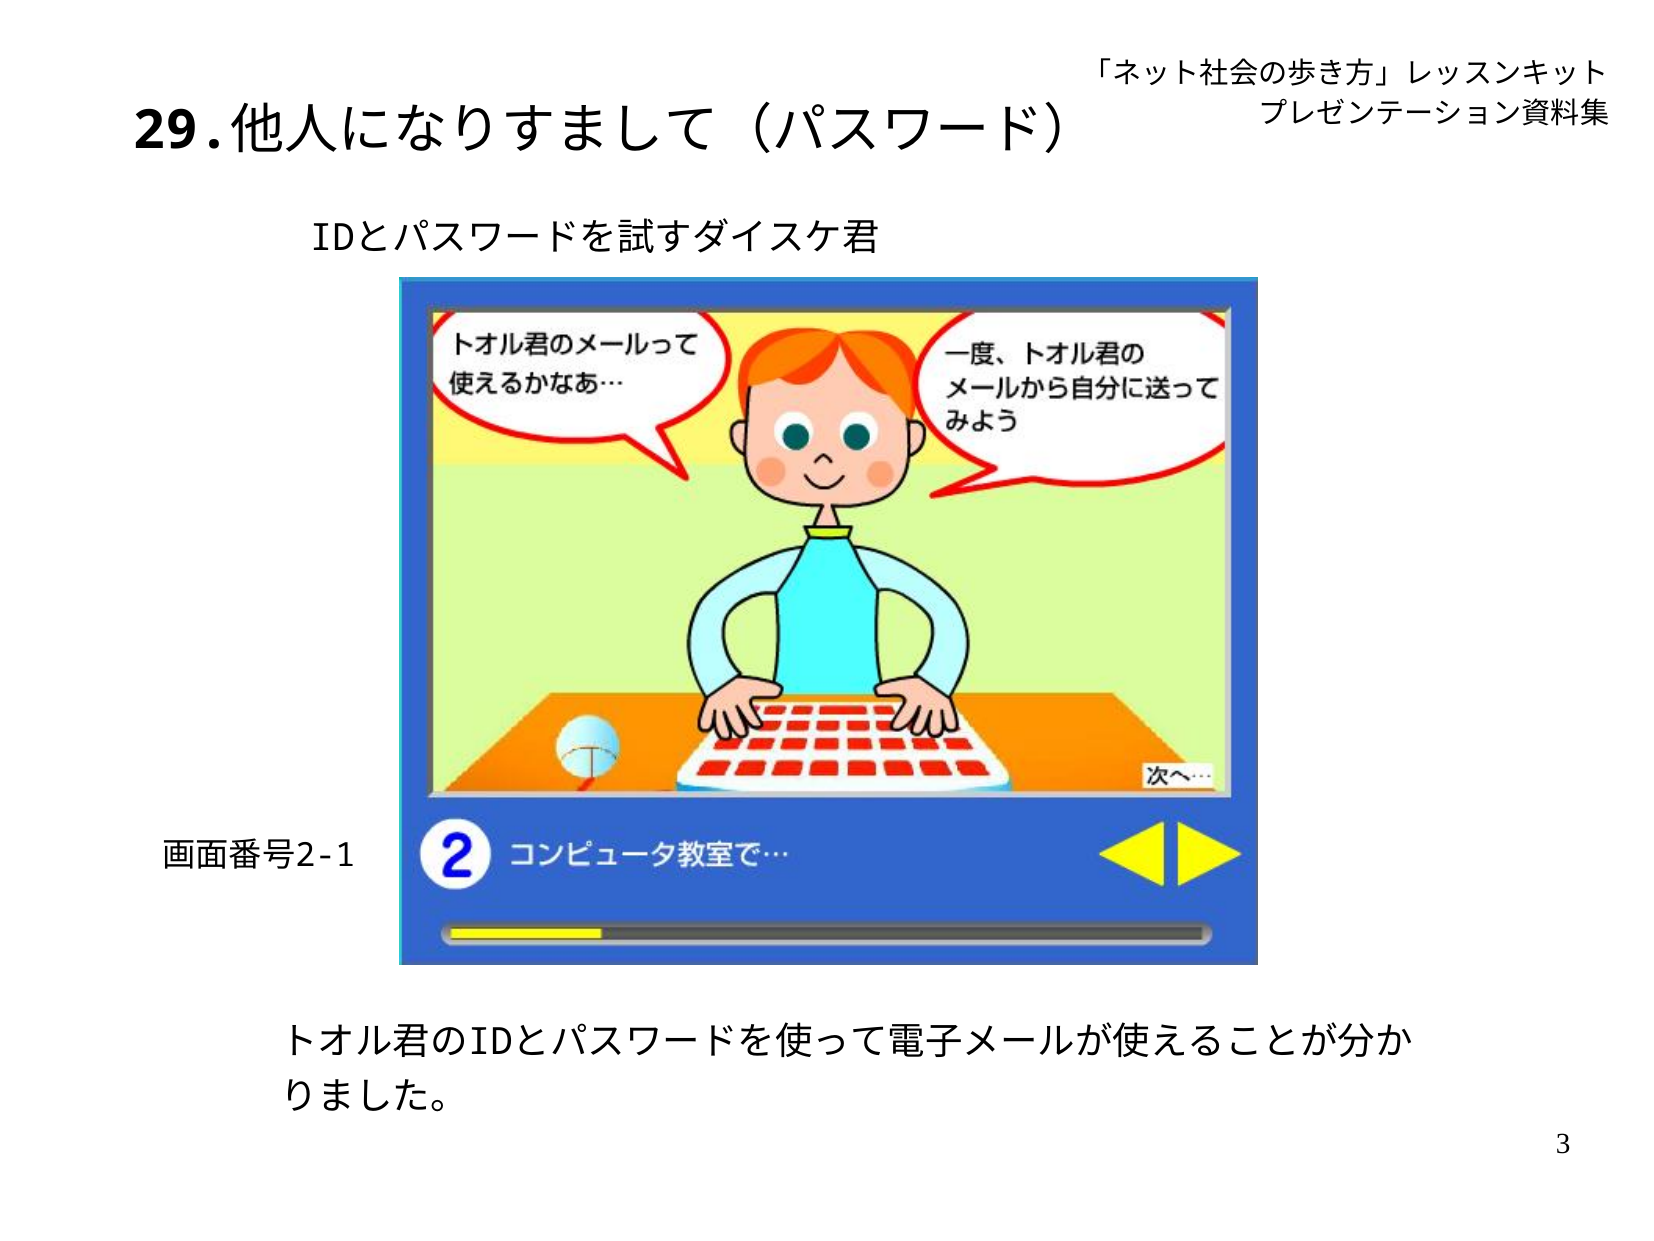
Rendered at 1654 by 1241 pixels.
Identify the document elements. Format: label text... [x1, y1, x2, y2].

text_box トオル君のIDとパスワードを使って電子メールが使えることが分かりました。 [265, 1003, 1447, 1128]
text_box 画面番号2-1 [147, 826, 384, 882]
text_box 「ネット社会の歩き方」レッスンキット プレゼンテーション資料集 [1062, 44, 1625, 139]
picture [399, 277, 1258, 965]
text_box 29.他人になりすまして（パスワード） [118, 88, 1241, 169]
text_box IDとパスワードを試すダイスケ君 [295, 206, 1182, 267]
